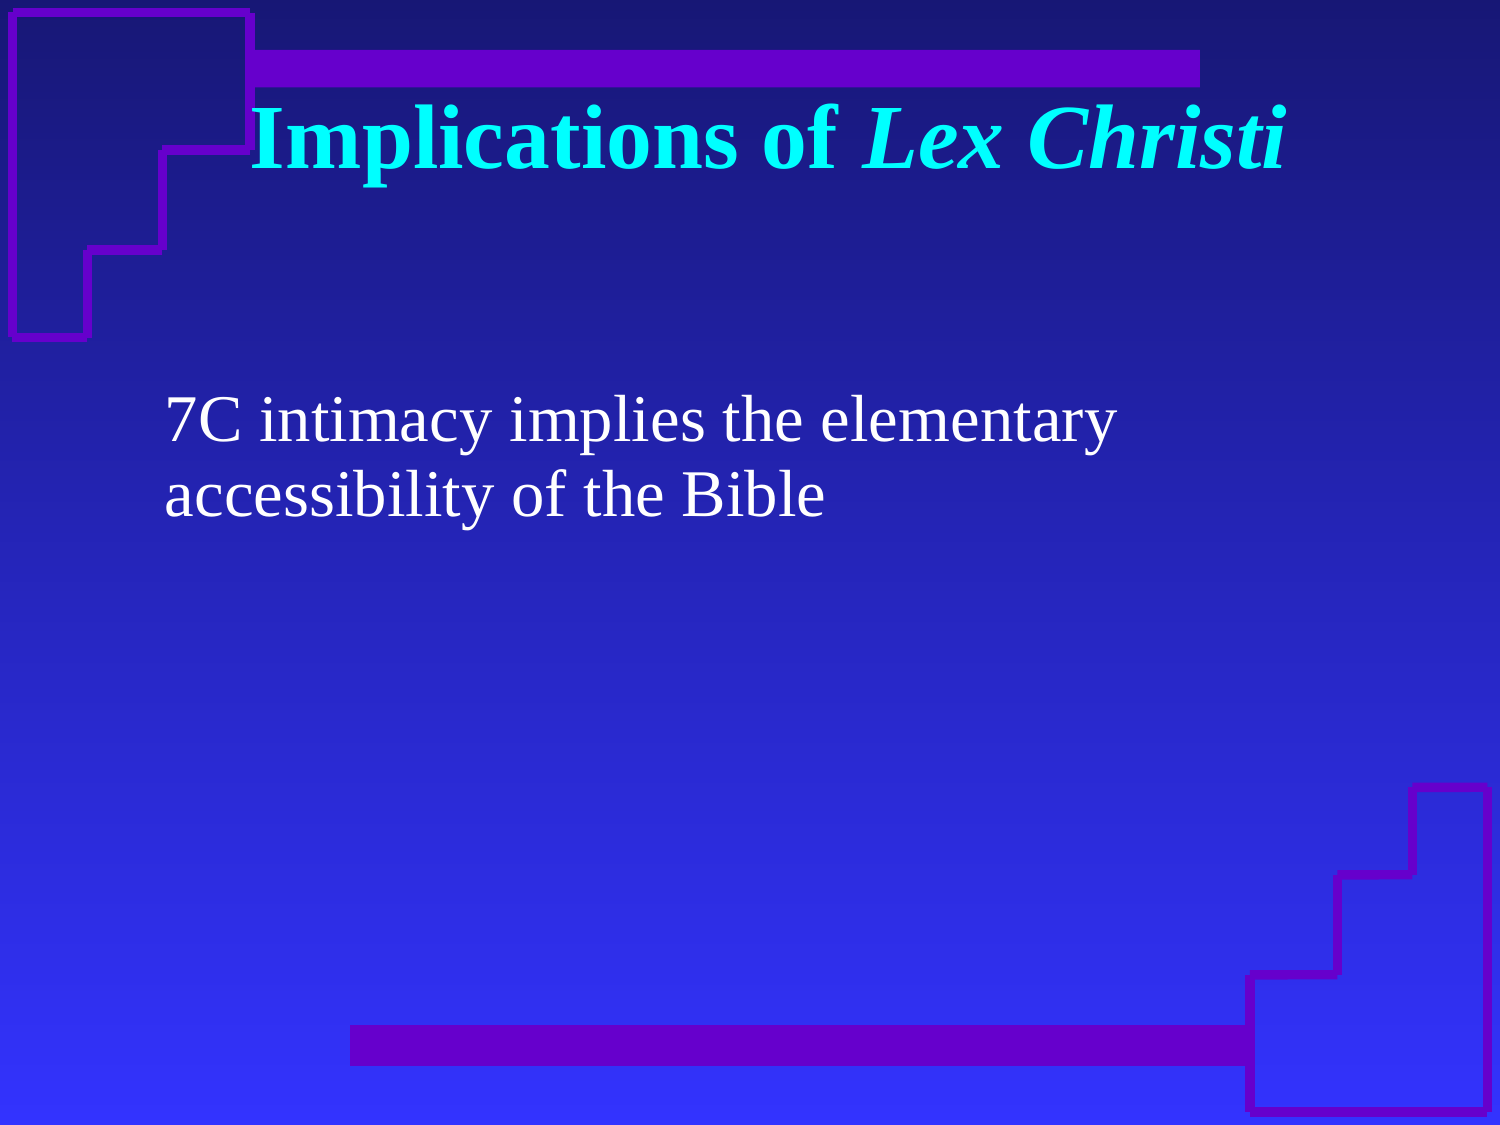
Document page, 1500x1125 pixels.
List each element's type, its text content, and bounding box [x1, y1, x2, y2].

text_box 7C intimacy implies the elementary accessibility of the Bible [150, 375, 1276, 538]
title Implications of Lex Christi [249, 19, 1450, 256]
